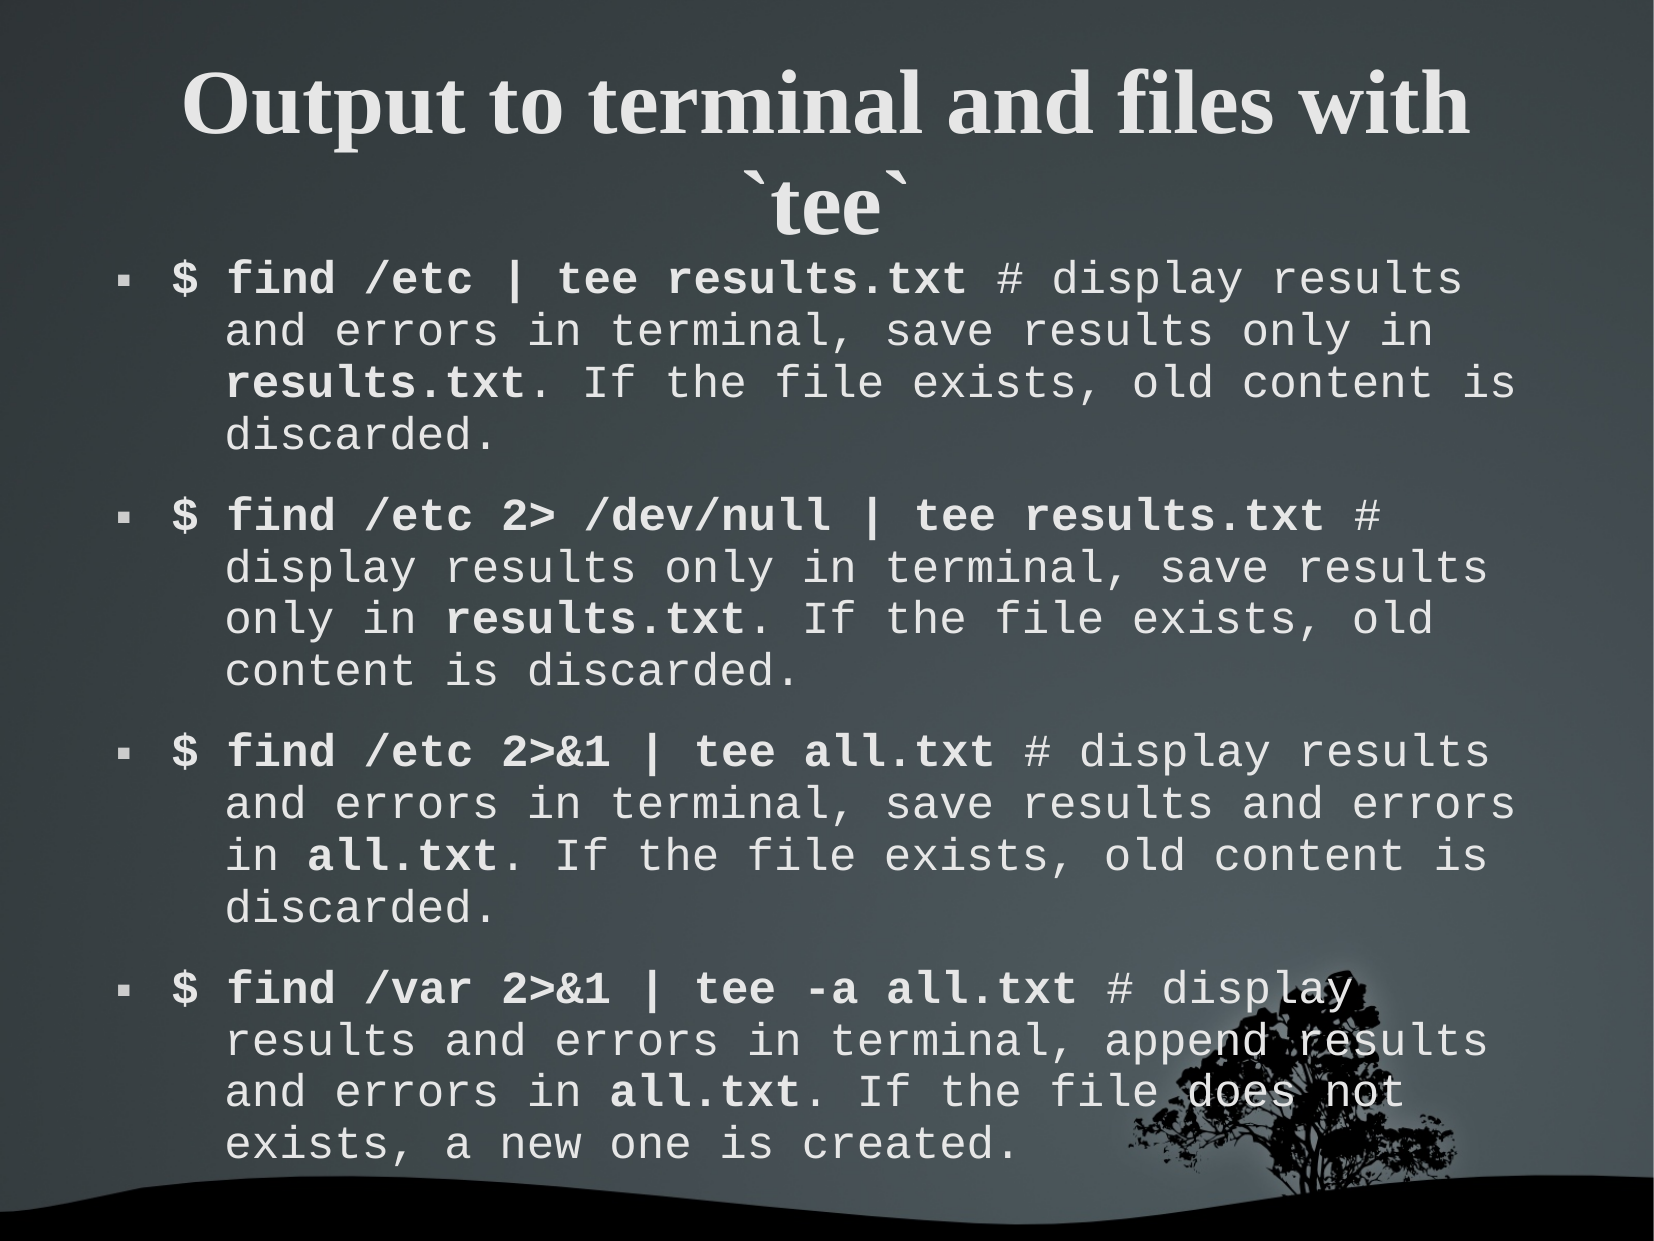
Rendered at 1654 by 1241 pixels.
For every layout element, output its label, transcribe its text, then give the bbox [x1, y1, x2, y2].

picture [0, 0, 1654, 1241]
title Output to terminal and files with `tee` [82, 33, 1571, 255]
list $ find /etc | tee results.txt # display results and errors in terminal, save results only in results.txt. If the file exists, old content is discarded. $ find /etc 2> /dev/null | tee results.txt # display results only in terminal, save results only in results.txt. If the file exists, old content is discarded. $ find /etc 2>&1 | tee all.txt # display results and errors in terminal, save results and errors in all.txt. If the file exists, old content is discarded. $ find /var 2>&1 | tee -a all.txt # display results and errors in terminal, append results and errors in all.txt. If the file does not exists, a new one is created. [82, 255, 1571, 1230]
